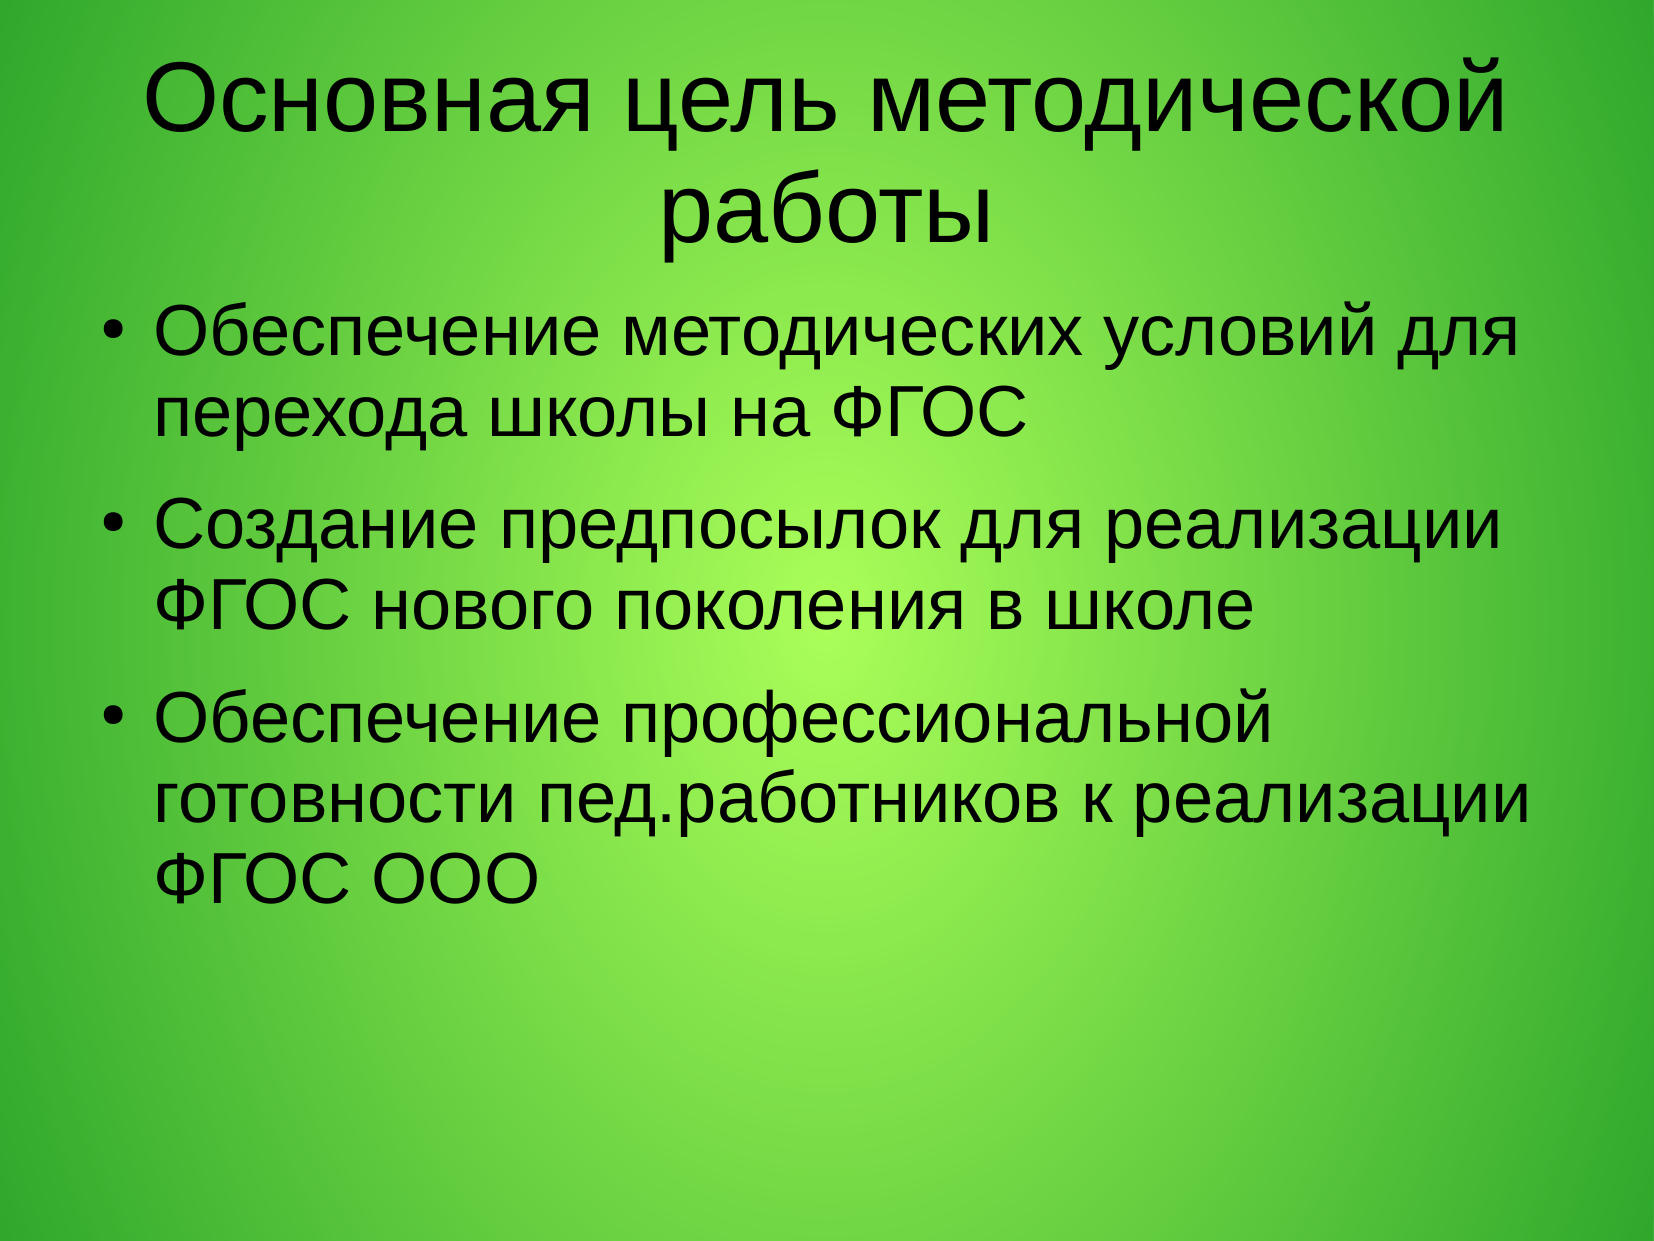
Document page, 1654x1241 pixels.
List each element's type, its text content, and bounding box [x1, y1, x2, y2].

title Основная цель методической работы [82, 42, 1571, 264]
list Обеспечение методических условий для перехода школы на ФГОС Создание предпосылок для реализации ФГОС нового поколения в школе Обеспечение профессиональной готовности пед.работников к реализации ФГОС ООО [82, 290, 1571, 1010]
